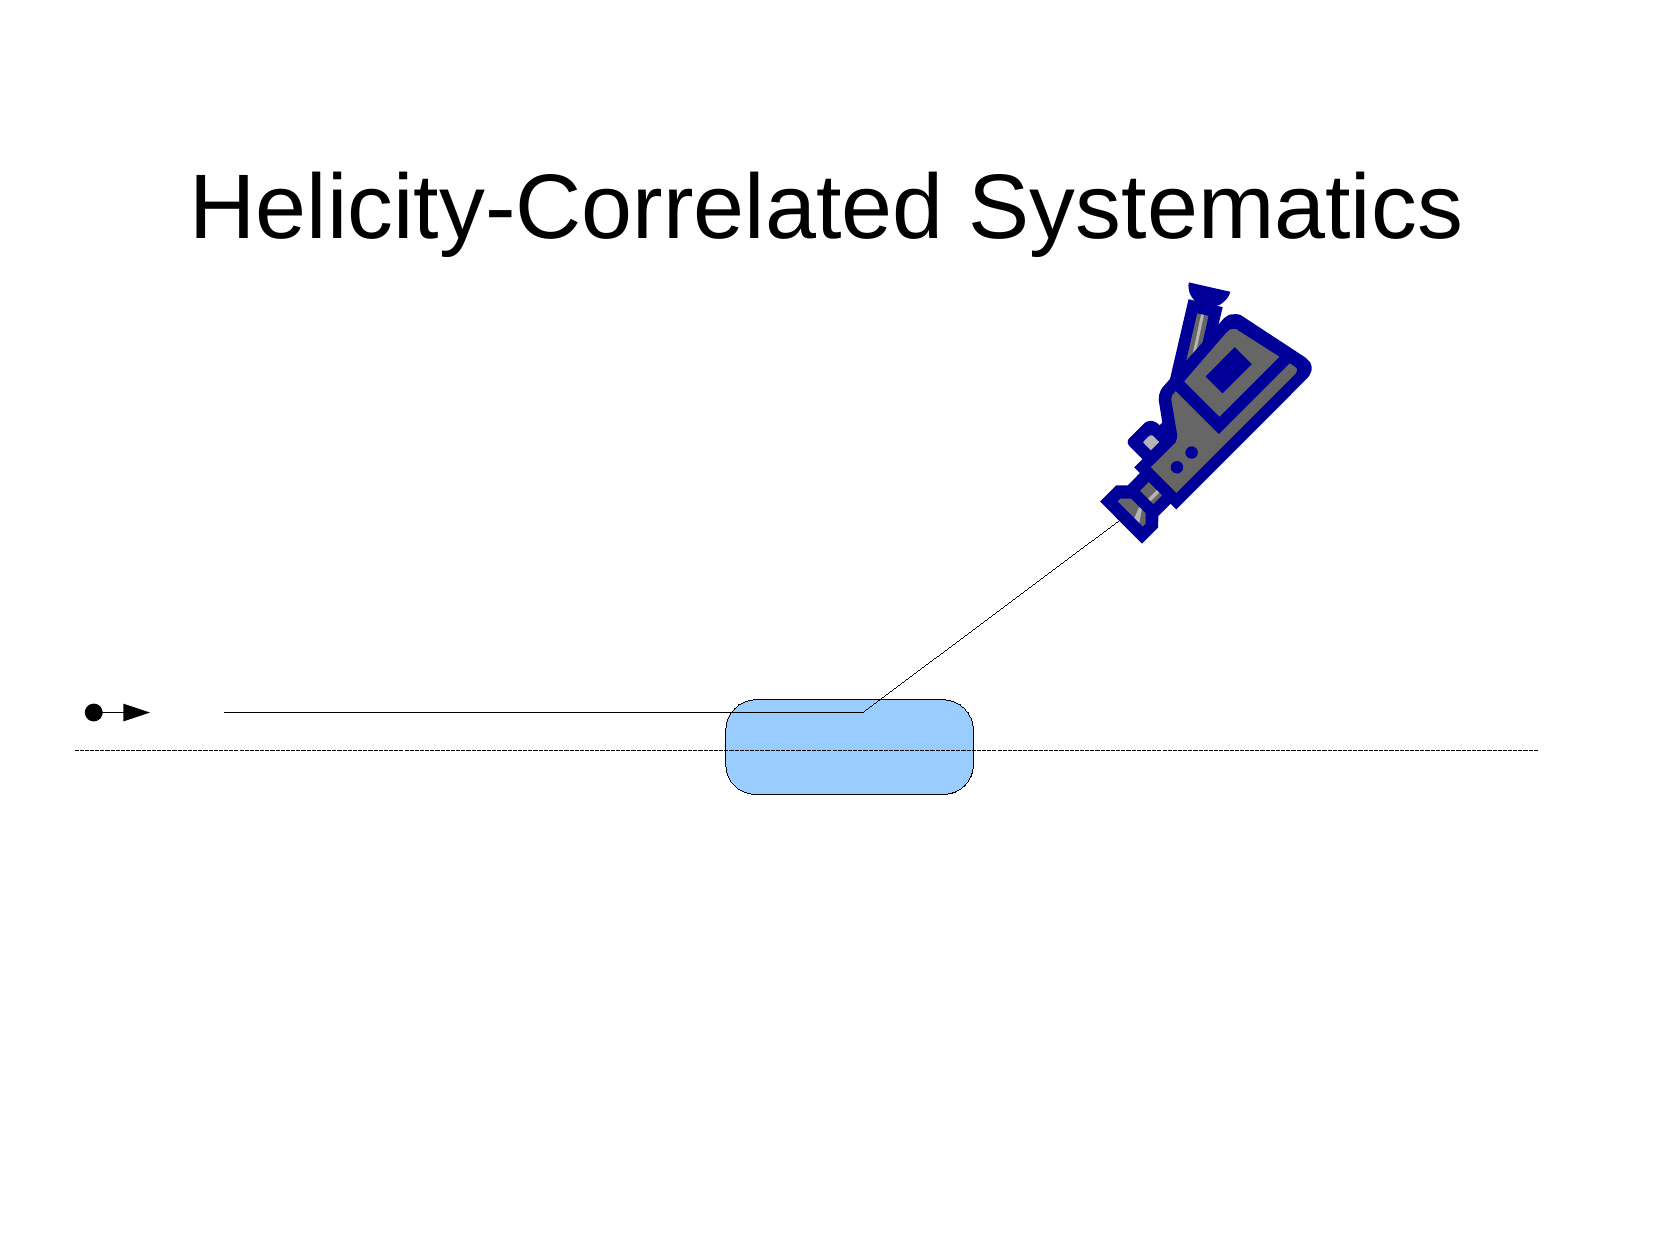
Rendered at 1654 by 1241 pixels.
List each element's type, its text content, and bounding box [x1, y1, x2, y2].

title Helicity-Correlated Systematics [121, 102, 1534, 311]
picture [1033, 259, 1320, 545]
text_box [725, 699, 974, 795]
